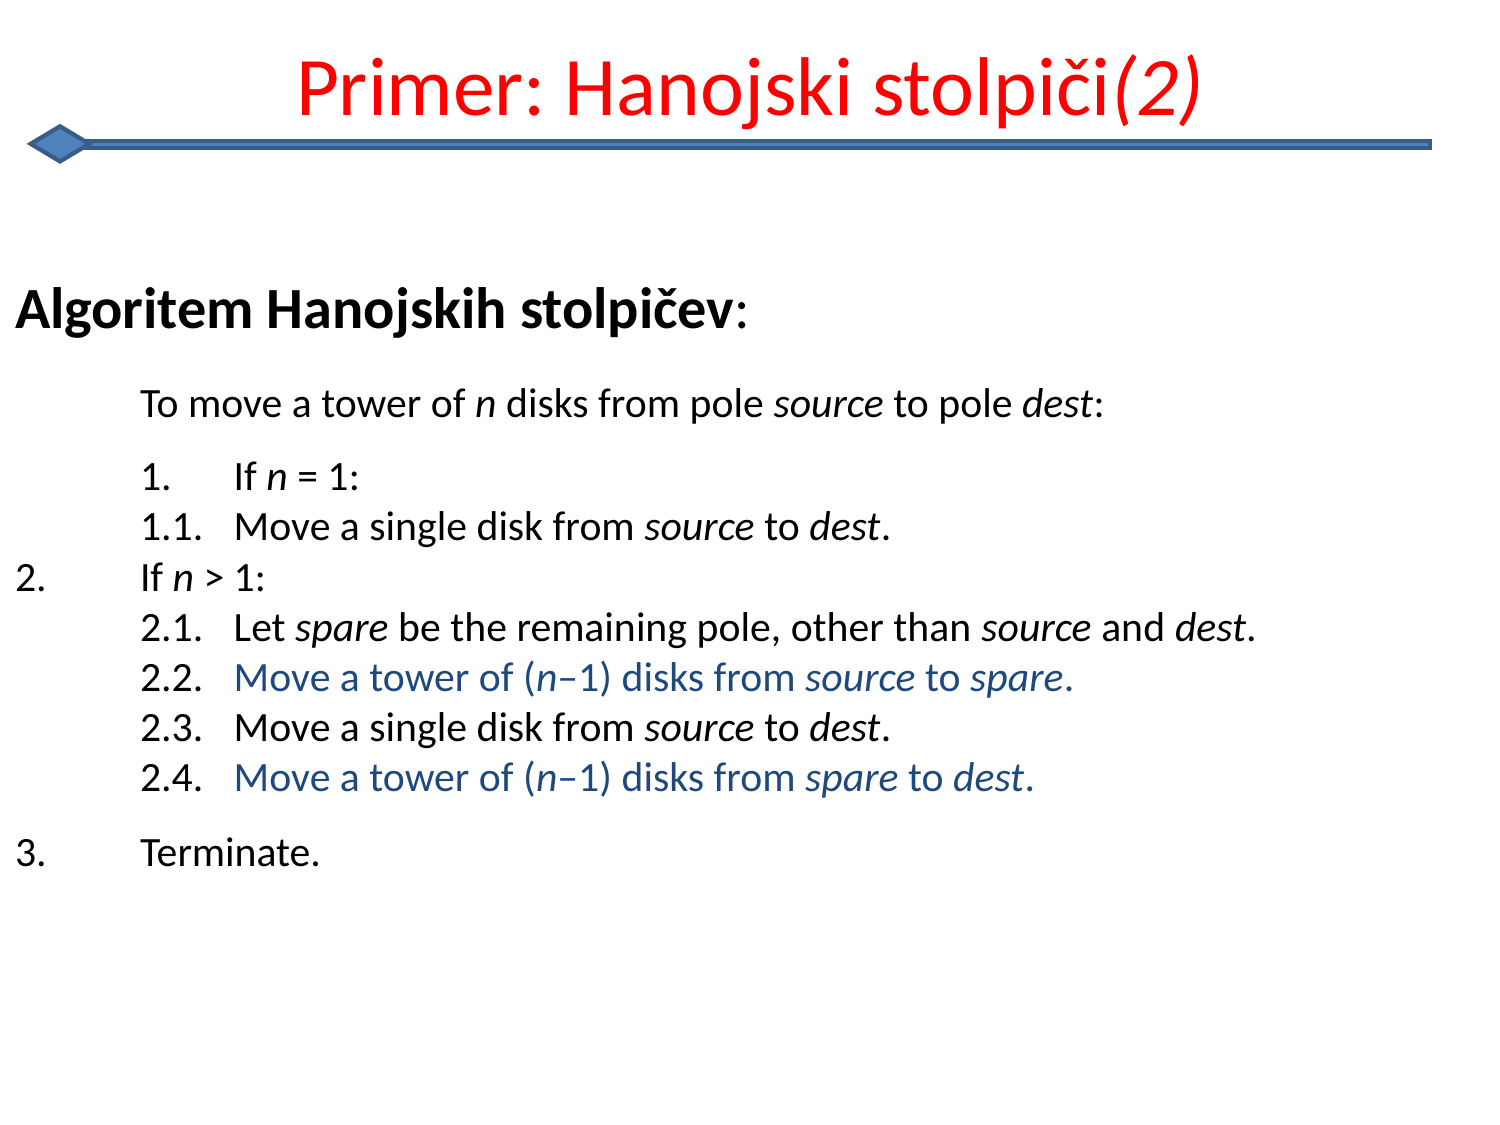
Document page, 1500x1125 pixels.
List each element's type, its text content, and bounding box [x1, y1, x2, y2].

title Primer: Hanojski stolpiči(2) [75, 23, 1426, 141]
list Algoritem Hanojskih stolpičev: To move a tower of n disks from pole source to pole dest: 1. If n = 1: 1.1. Move a single disk from source to dest. 2. If n > 1: 2.1. Let spare be the remaining pole, other than source and dest. 2.2. Move a tower of (n–1) disks from source to spare. 2.3. Move a single disk from source to dest. 2.4. Move a tower of (n–1) disks from spare to dest. 3. Terminate. [0, 262, 1351, 1034]
